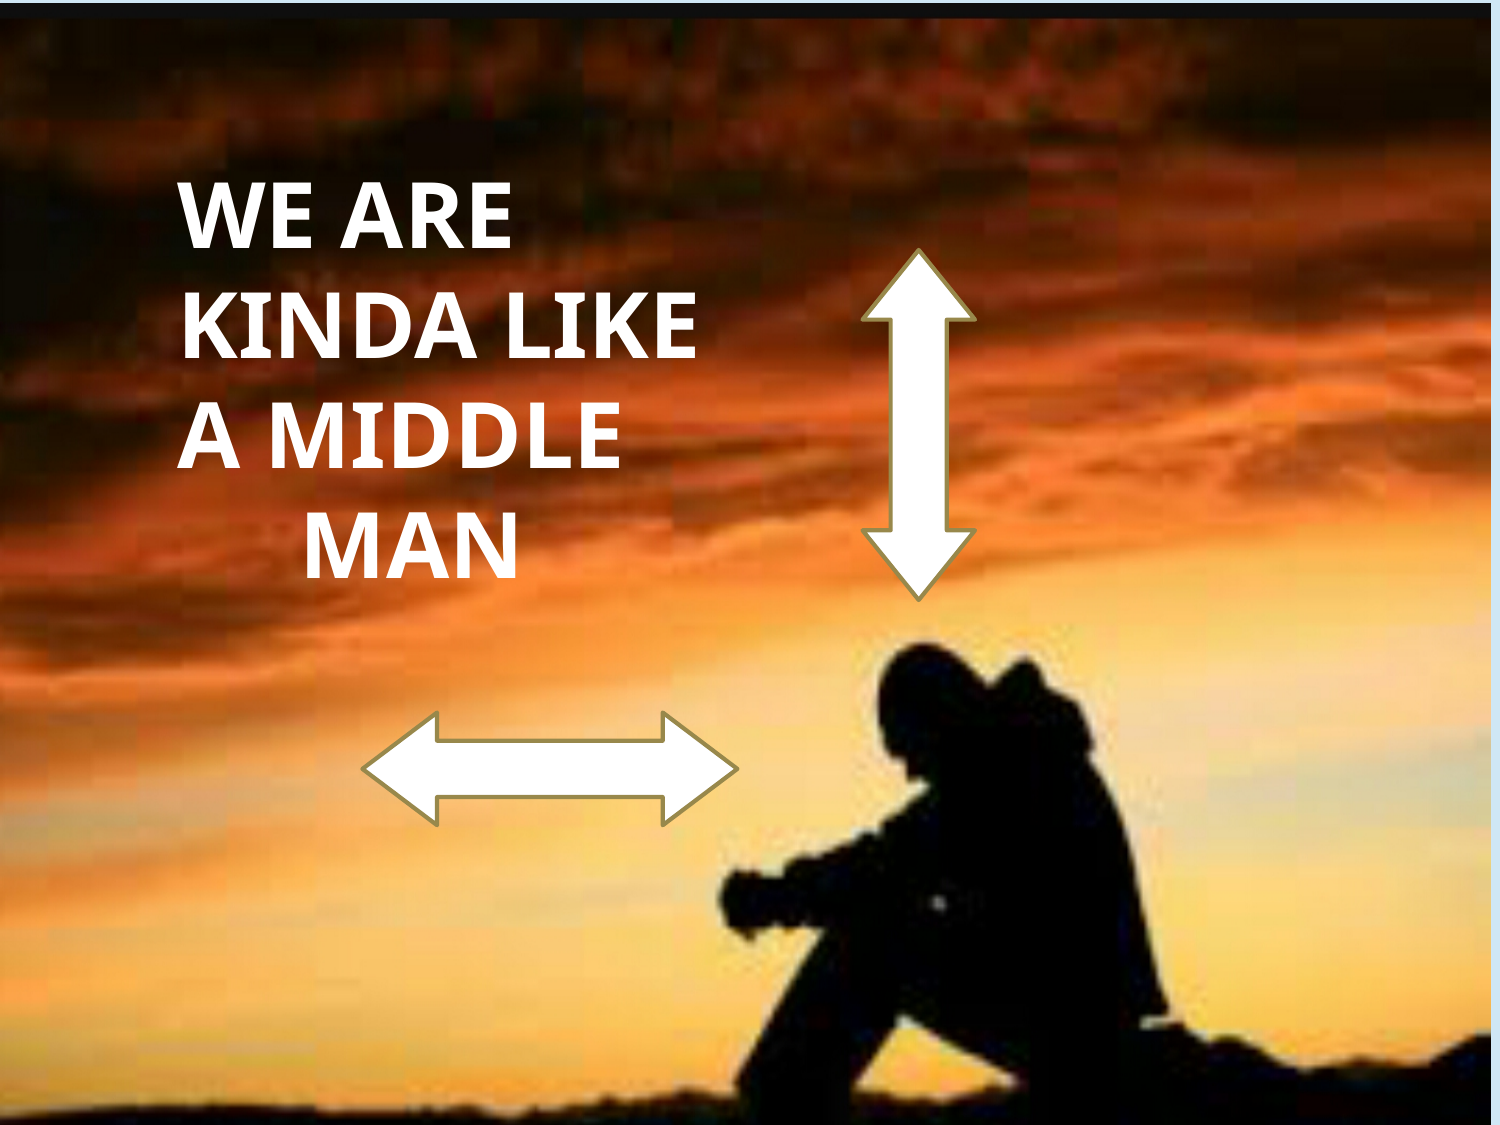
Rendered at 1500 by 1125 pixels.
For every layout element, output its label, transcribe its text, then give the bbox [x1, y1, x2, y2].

picture [0, 3, 1491, 1125]
text_box WE ARE KINDA LIKE A MIDDLE MAN [162, 149, 788, 605]
text_box [362, 712, 738, 826]
text_box [862, 249, 976, 601]
